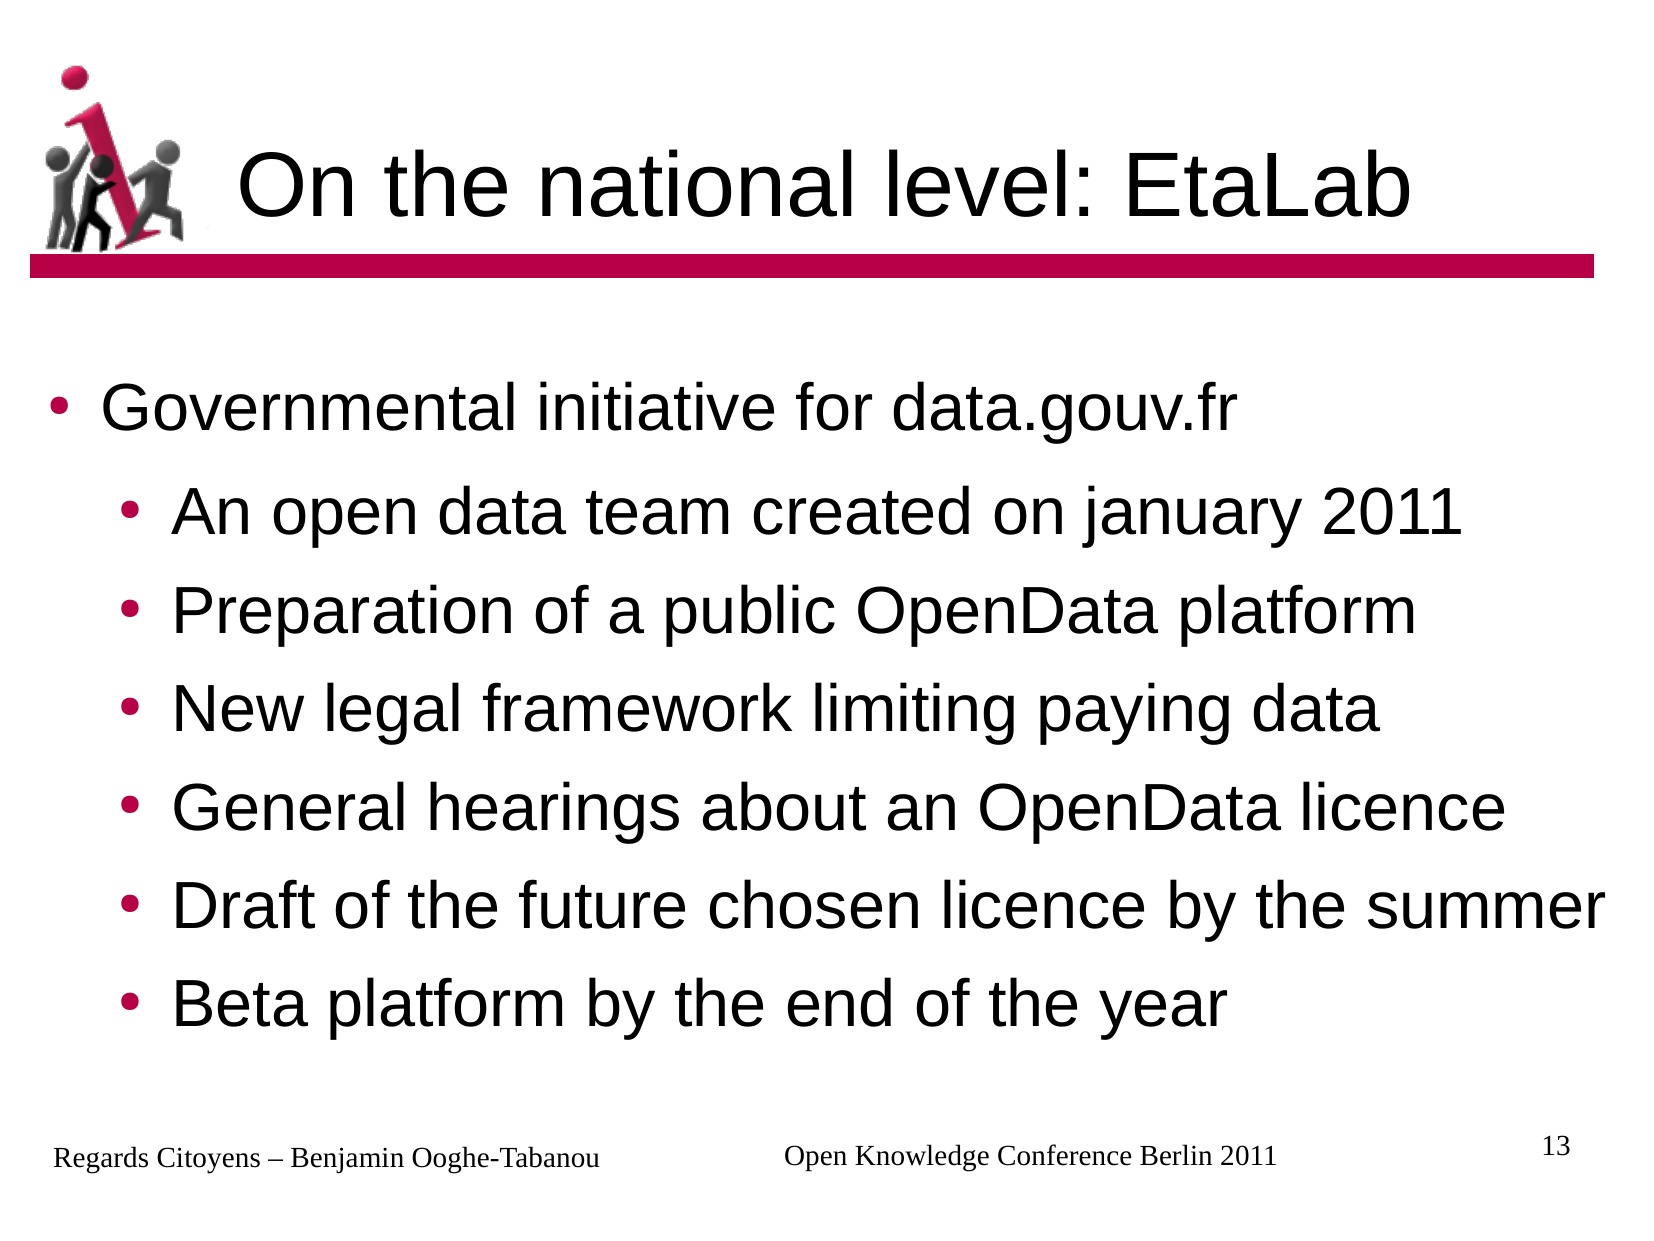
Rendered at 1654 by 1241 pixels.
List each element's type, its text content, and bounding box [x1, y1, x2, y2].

list Governmental initiative for data.gouv.fr An open data team created on january 2011 Preparation of a public OpenData platform New legal framework limiting paying data General hearings about an OpenData licence Draft of the future chosen licence by the summer Beta platform by the end of the year [29, 265, 1654, 1085]
title On the national level: EtaLab [236, 88, 1654, 265]
picture [29, 60, 210, 254]
